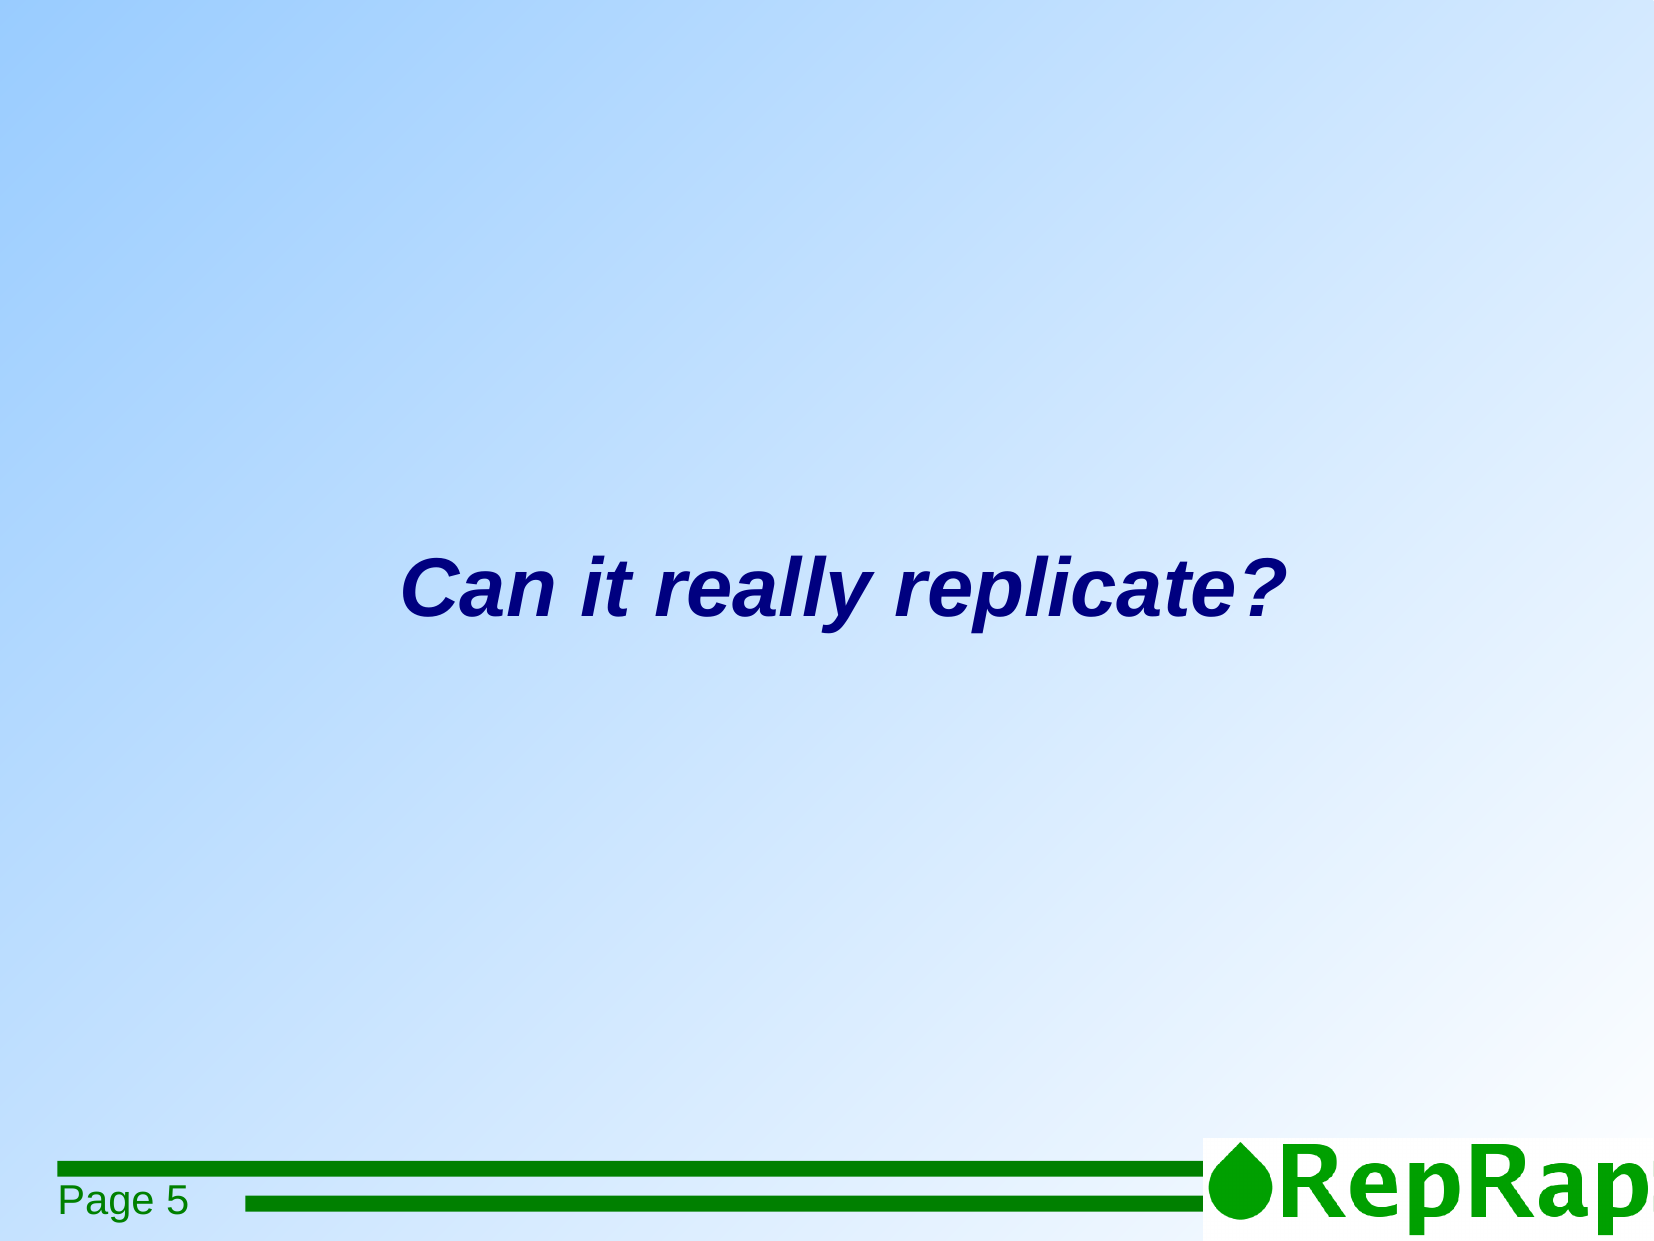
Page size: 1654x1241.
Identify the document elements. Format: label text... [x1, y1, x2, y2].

picture [1203, 1138, 1654, 1241]
title Can it really replicate? [62, 510, 1627, 667]
